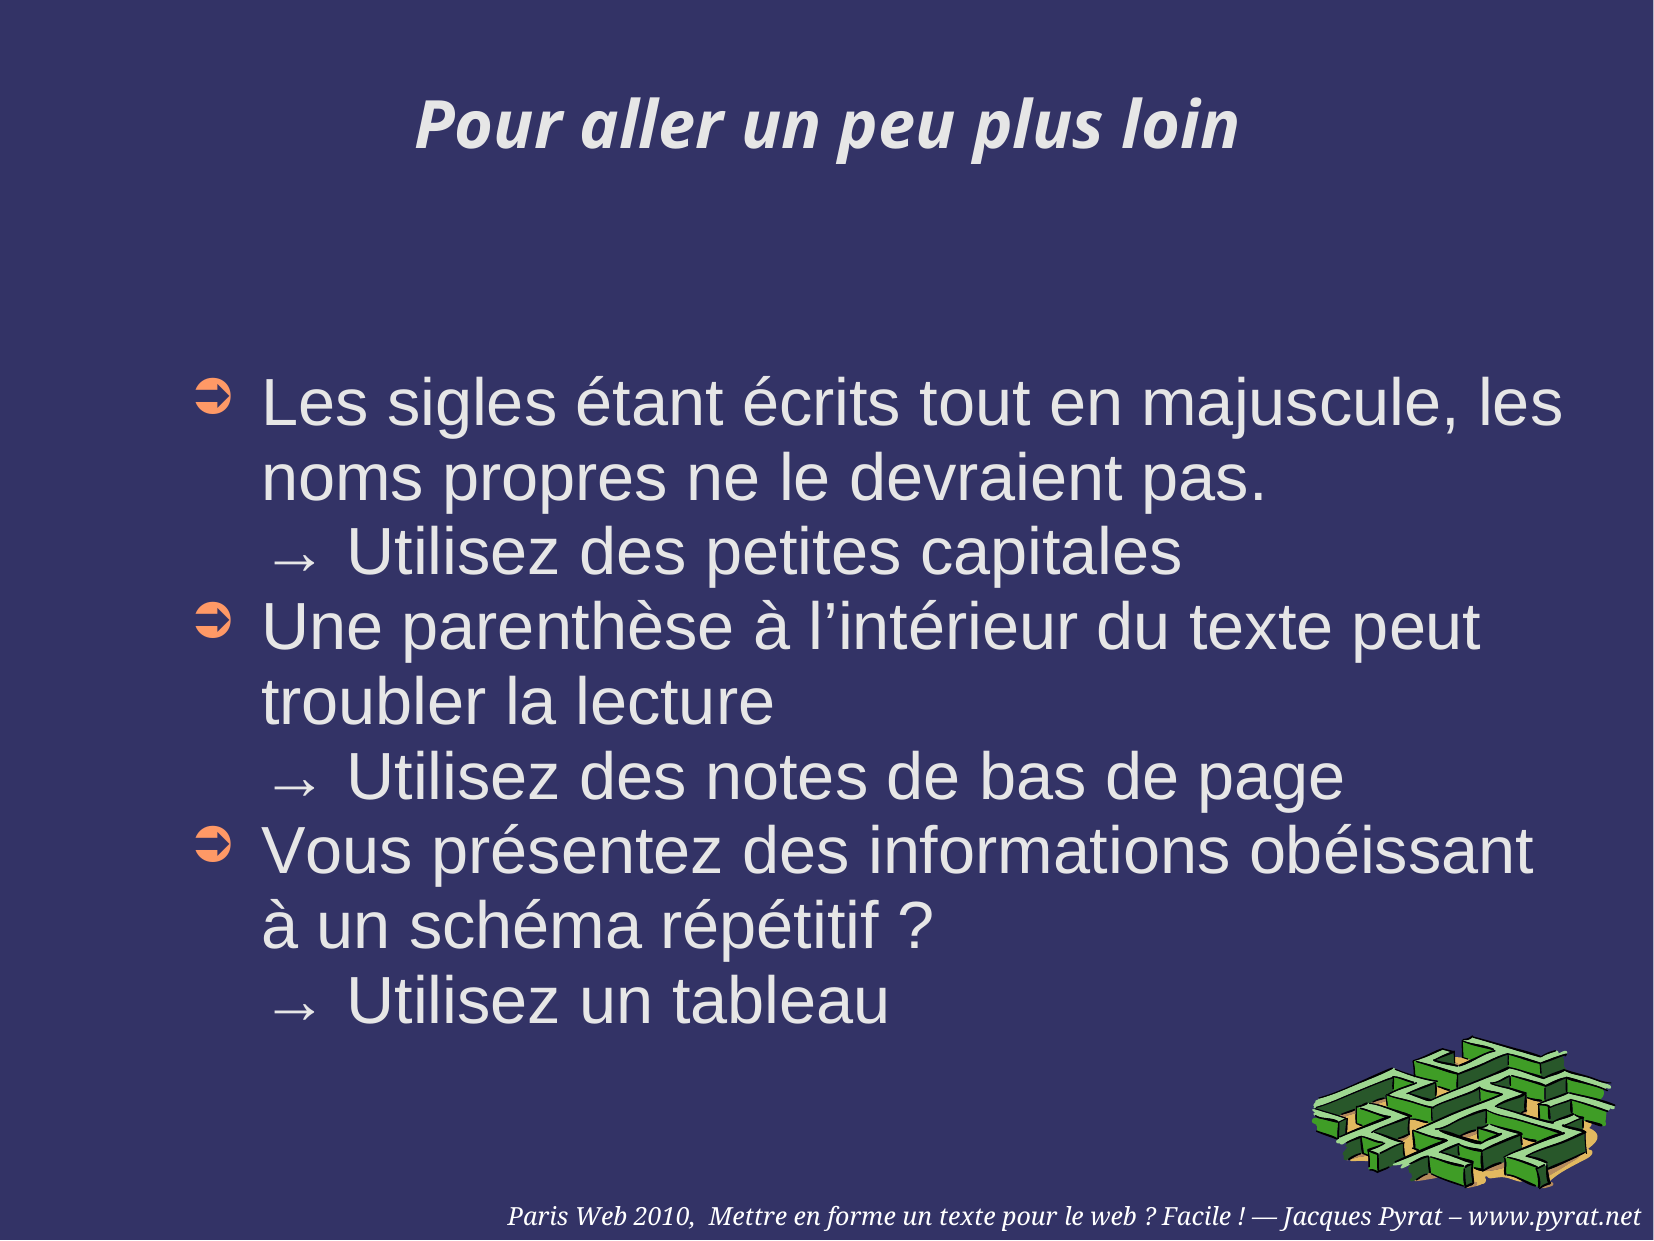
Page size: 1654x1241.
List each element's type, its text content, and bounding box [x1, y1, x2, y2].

title Pour aller un peu plus loin [121, 19, 1534, 227]
list Les sigles étant écrits tout en majuscule, les noms propres ne le devraient pas. → Utilisez des petites capitales Une parenthèse à l’intérieur du texte peut troubler la lecture → Utilisez des notes de bas de page Vous présentez des informations obéissant à un schéma répétitif ? → Utilisez un tableau [178, 364, 1570, 1147]
